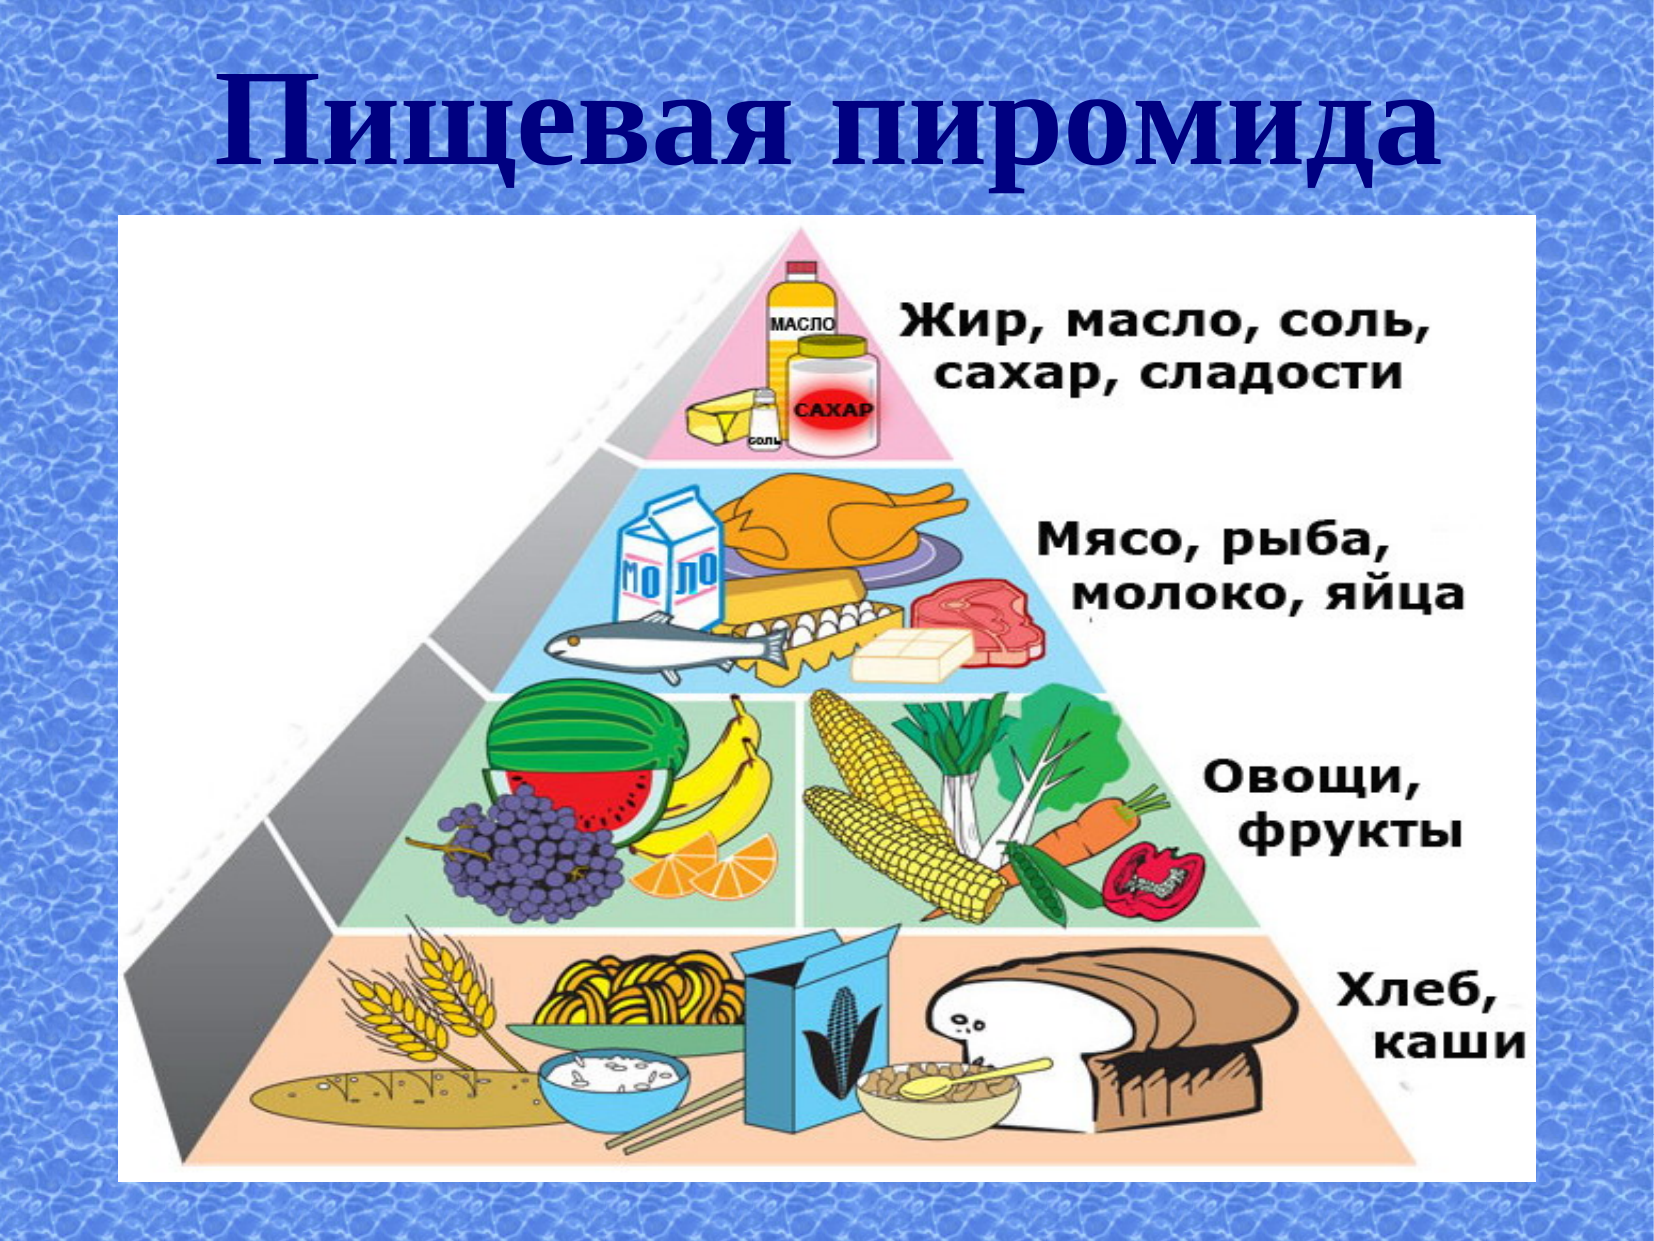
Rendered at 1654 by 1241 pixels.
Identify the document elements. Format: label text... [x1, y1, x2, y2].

title Пищевая пиромида [123, 0, 1536, 215]
picture [0, 0, 1654, 1241]
